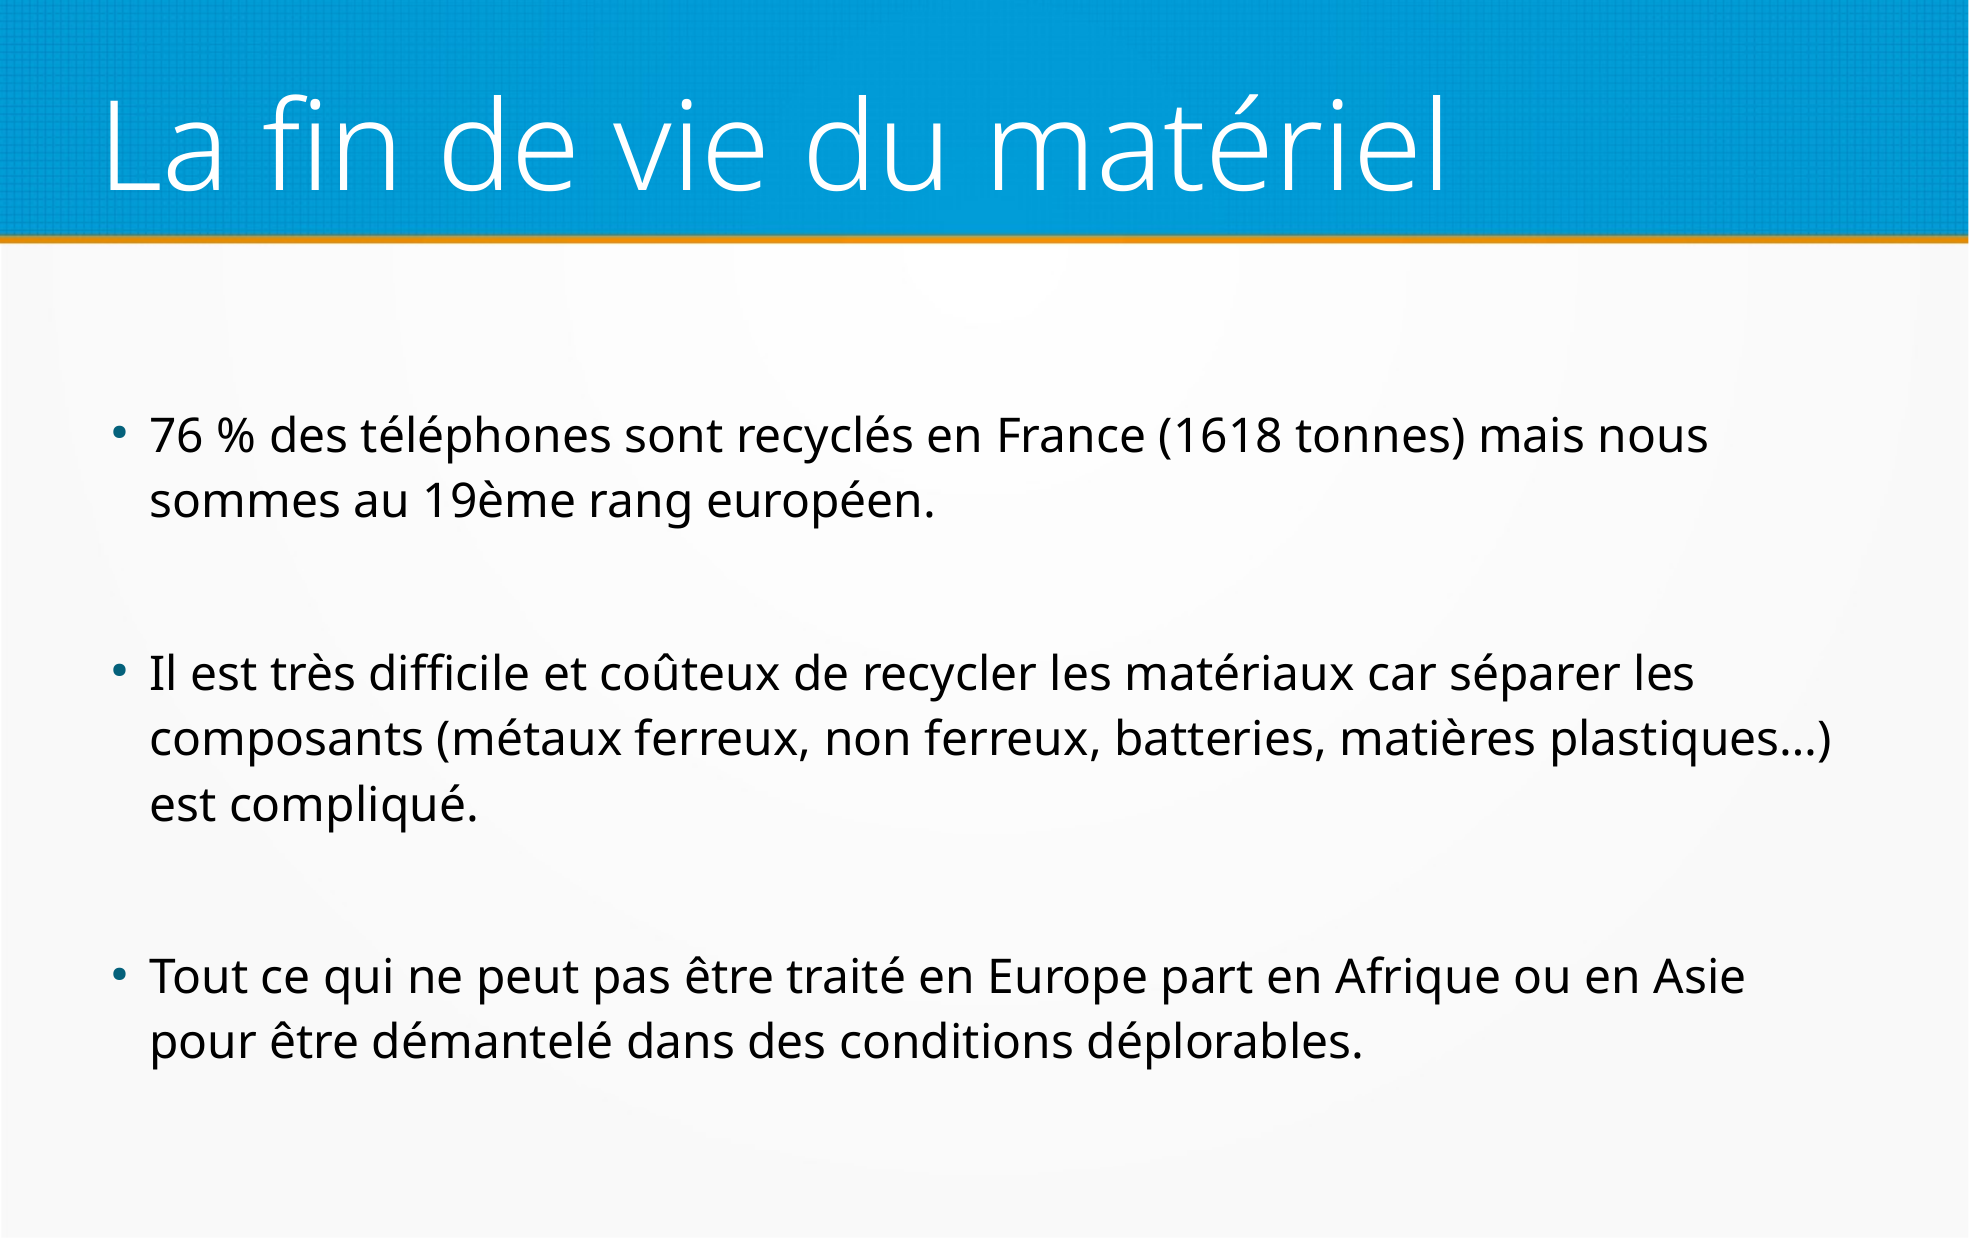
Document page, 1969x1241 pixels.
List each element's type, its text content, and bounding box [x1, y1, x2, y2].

list 76 % des téléphones sont recyclés en France (1618 tonnes) mais nous sommes au 19ème rang européen. Il est très difficile et coûteux de recycler les matériaux car séparer les composants (métaux ferreux, non ferreux, batteries, matières plastiques…) est compliqué. Tout ce qui ne peut pas être traité en Europe part en Afrique ou en Asie pour être démantelé dans des conditions déplorables. [98, 315, 1861, 1081]
picture [0, 233, 1969, 1241]
title La fin de vie du matériel [98, 19, 1870, 227]
